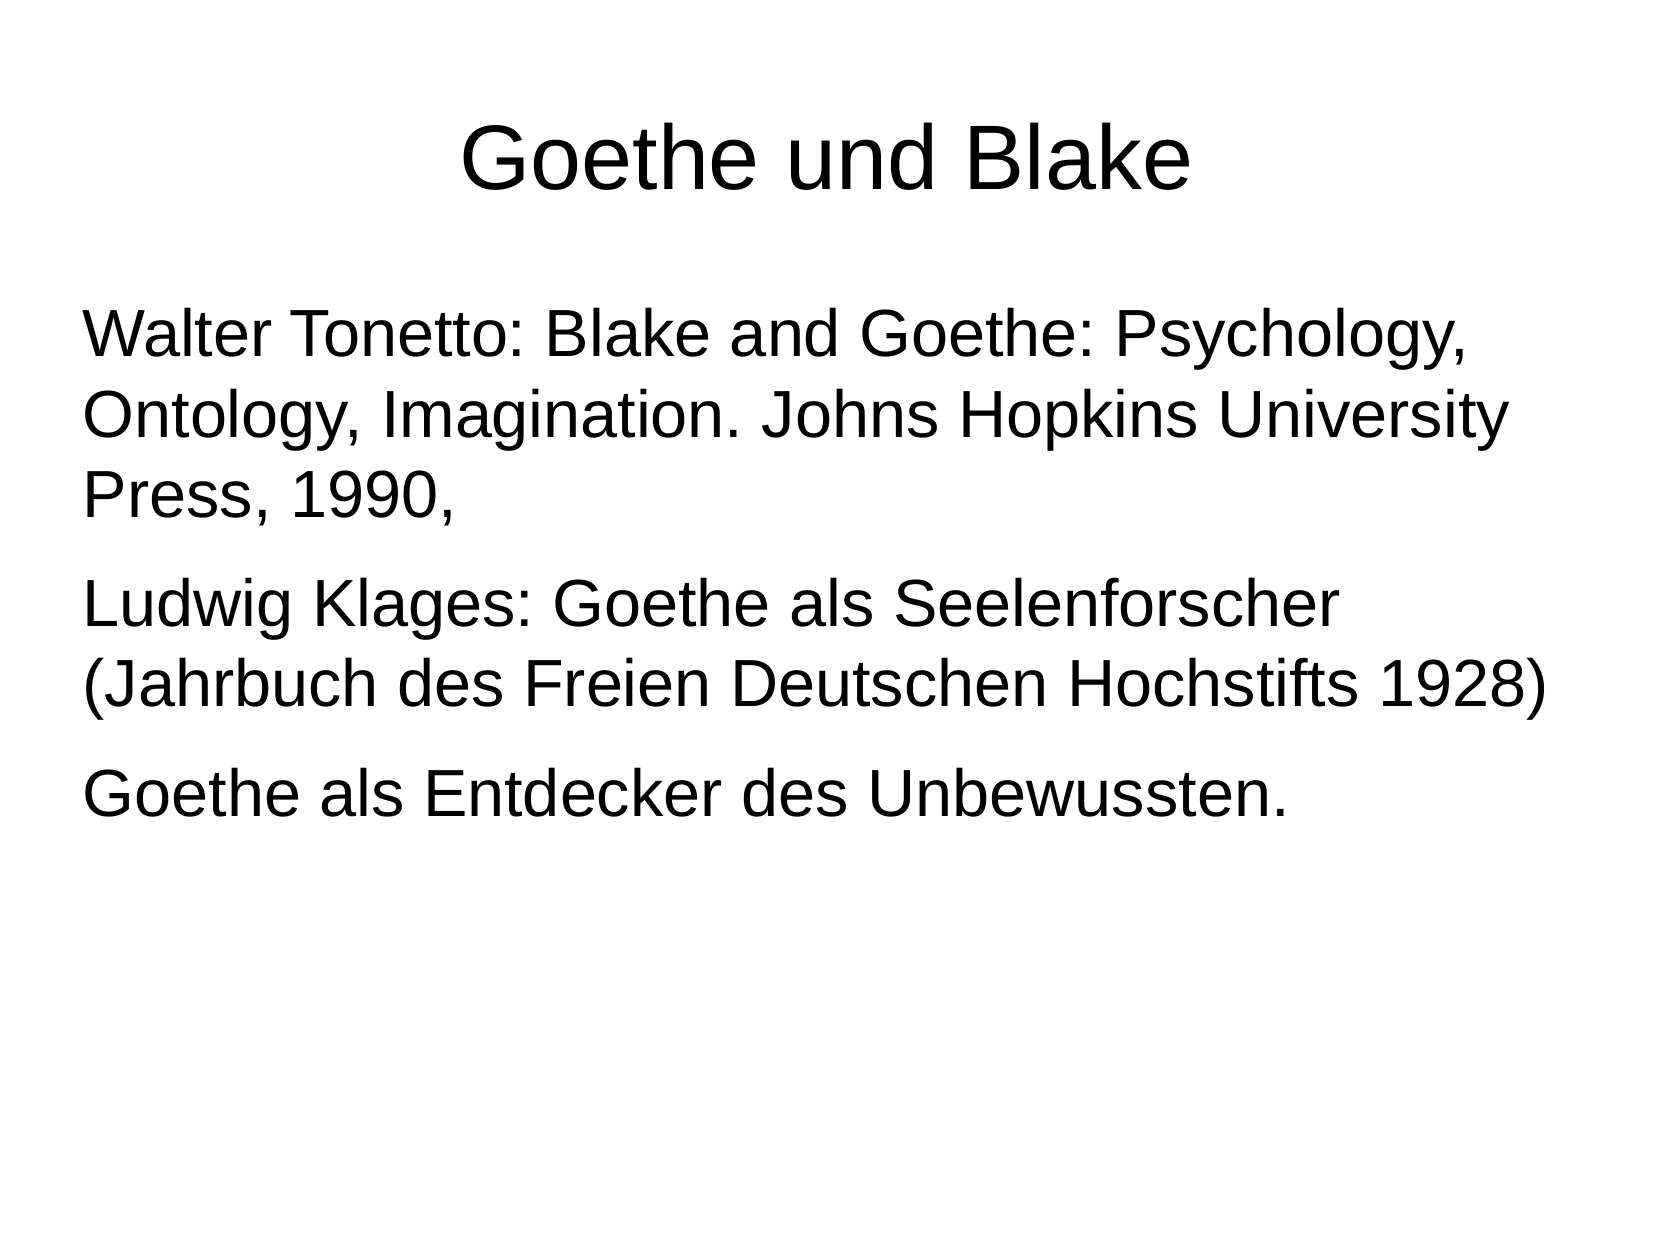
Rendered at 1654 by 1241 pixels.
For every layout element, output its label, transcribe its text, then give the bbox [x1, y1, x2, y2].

title Goethe und Blake [82, 49, 1571, 257]
list Walter Tonetto: Blake and Goethe: Psychology, Ontology, Imagination. Johns Hopkins University Press, 1990, Ludwig Klages: Goethe als Seelenforscher (Jahrbuch des Freien Deutschen Hochstifts 1928) Goethe als Entdecker des Unbewussten. [82, 290, 1571, 1010]
